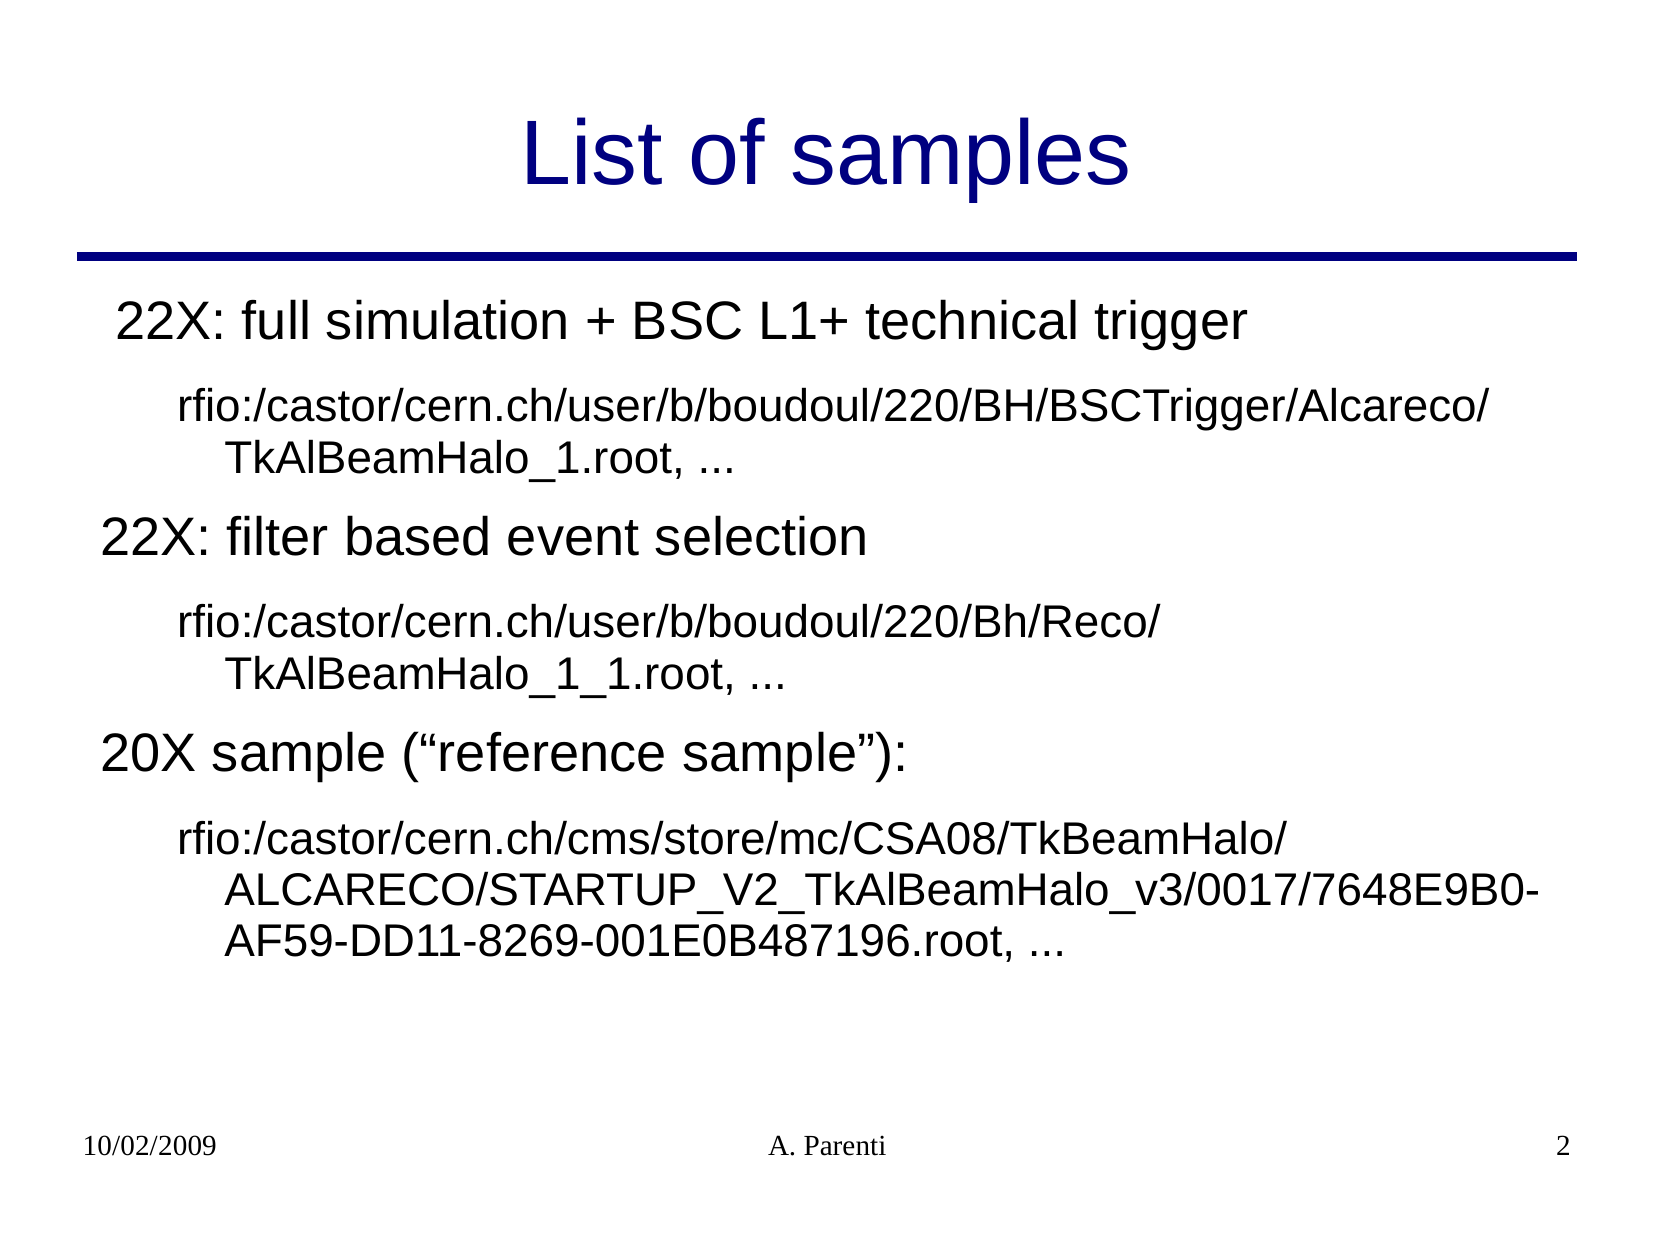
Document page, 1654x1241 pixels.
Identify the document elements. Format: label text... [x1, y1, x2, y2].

title List of samples [82, 49, 1571, 257]
list 22X: full simulation + BSC L1+ technical trigger rfio:/castor/cern.ch/user/b/boudoul/220/BH/BSCTrigger/Alcareco/TkAlBeamHalo_1.root, ... 22X: filter based event selection rfio:/castor/cern.ch/user/b/boudoul/220/Bh/Reco/TkAlBeamHalo_1_1.root, ... 20X sample (“reference sample”): rfio:/castor/cern.ch/cms/store/mc/CSA08/TkBeamHalo/ALCARECO/STARTUP_V2_TkAlBeamHalo_v3/0017/7648E9B0-AF59-DD11-8269-001E0B487196.root, ... [82, 290, 1571, 1109]
